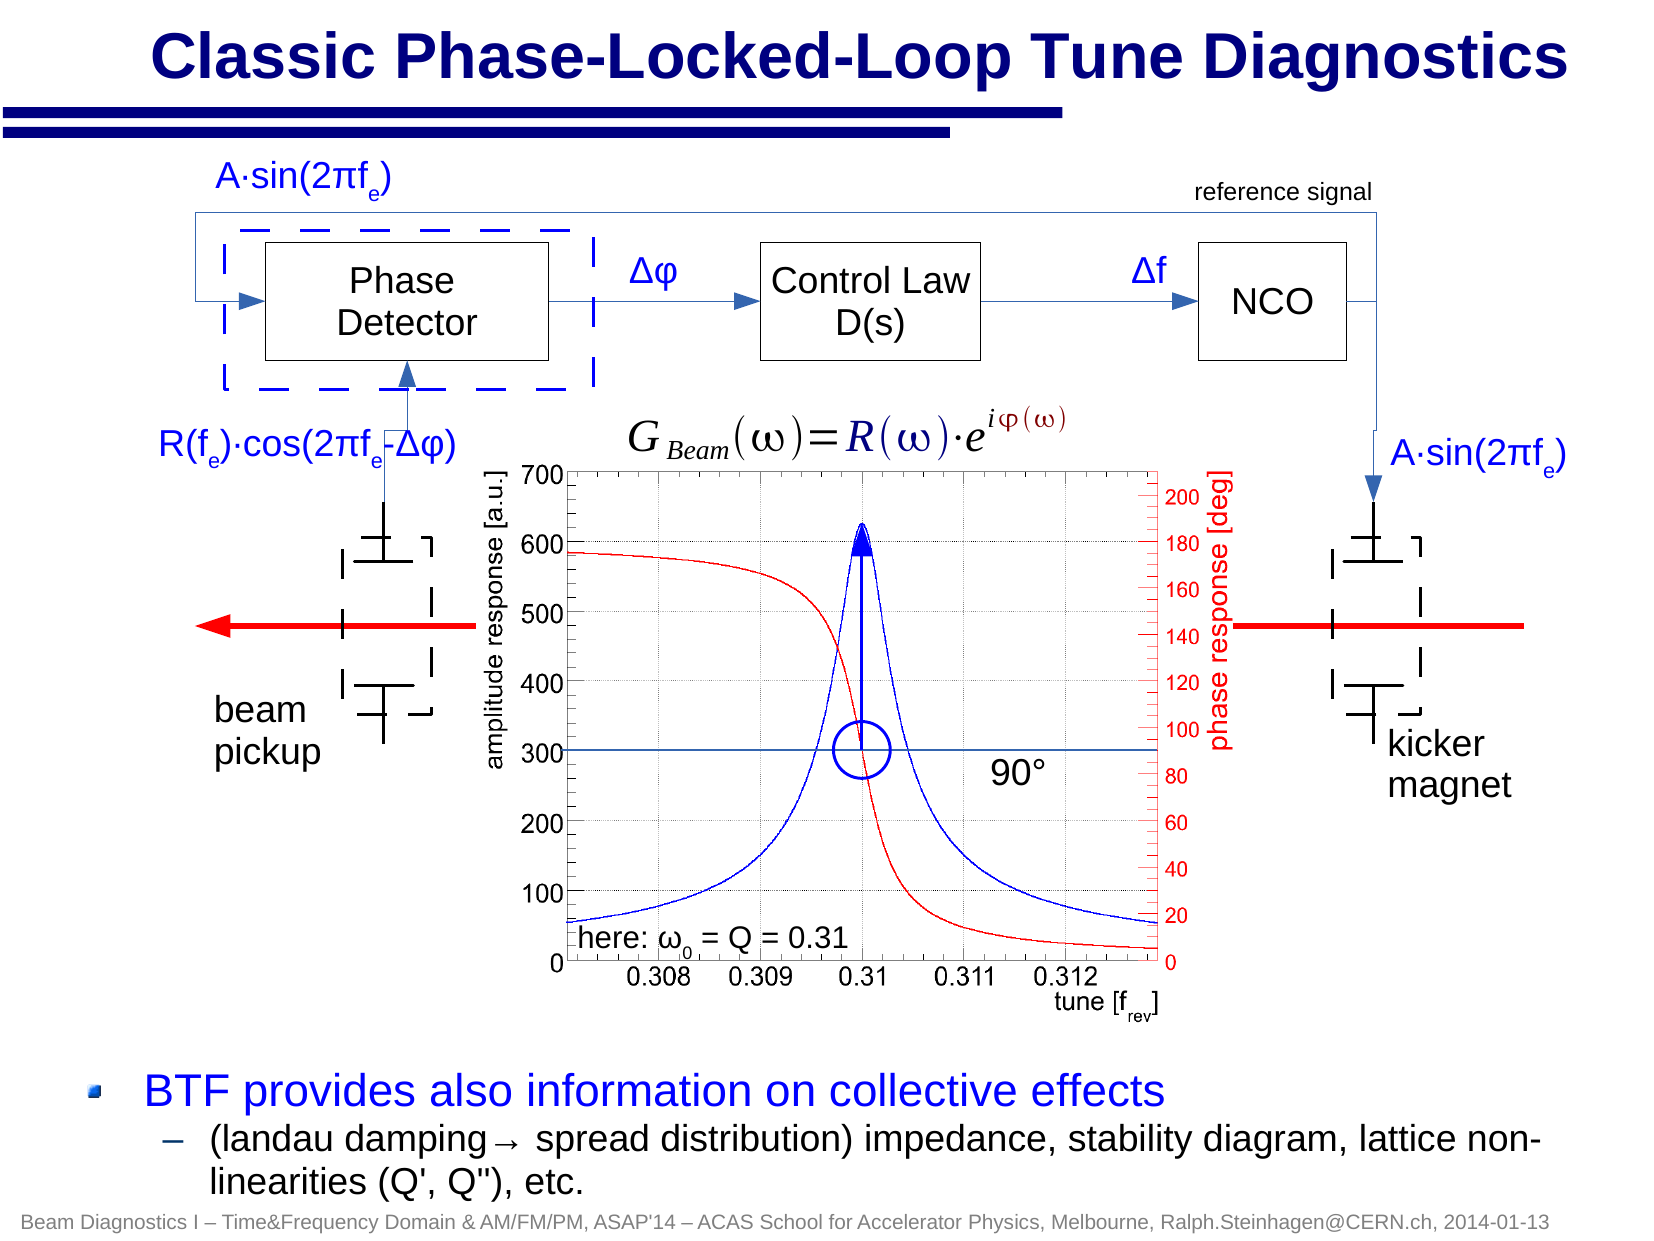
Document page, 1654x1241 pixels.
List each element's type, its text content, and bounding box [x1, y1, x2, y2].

text_box beam pickup [198, 680, 337, 780]
text_box Control Law D(s) [760, 242, 981, 361]
title Classic Phase-Locked-Loop Tune Diagnostics [150, 0, 1609, 113]
text_box 90° [975, 744, 1087, 818]
text_box Phase Detector [265, 242, 549, 361]
text_box NCO [1198, 242, 1347, 361]
text_box Δφ [614, 242, 806, 299]
text_box A∙sin(2πfe) [200, 147, 408, 214]
text_box kicker magnet [1372, 714, 1527, 814]
text_box Δf [1116, 242, 1294, 299]
text_box reference signal [1179, 169, 1388, 213]
chart [615, 402, 1077, 468]
list BTF provides also information on collective effects (landau damping→ spread distribution) impedance, stability diagram, lattice non-linearities (Q', Q''), etc. [87, 1065, 1593, 1222]
text_box R(fe)∙cos(2πfe-Δφ) [143, 414, 472, 481]
picture [476, 460, 1233, 1028]
text_box NCO [1245, 299, 1252, 309]
text_box NCO [1290, 291, 1309, 312]
text_box A∙sin(2πfe) [1375, 424, 1583, 491]
text_box here: ω0 = Q = 0.31 [562, 913, 865, 971]
